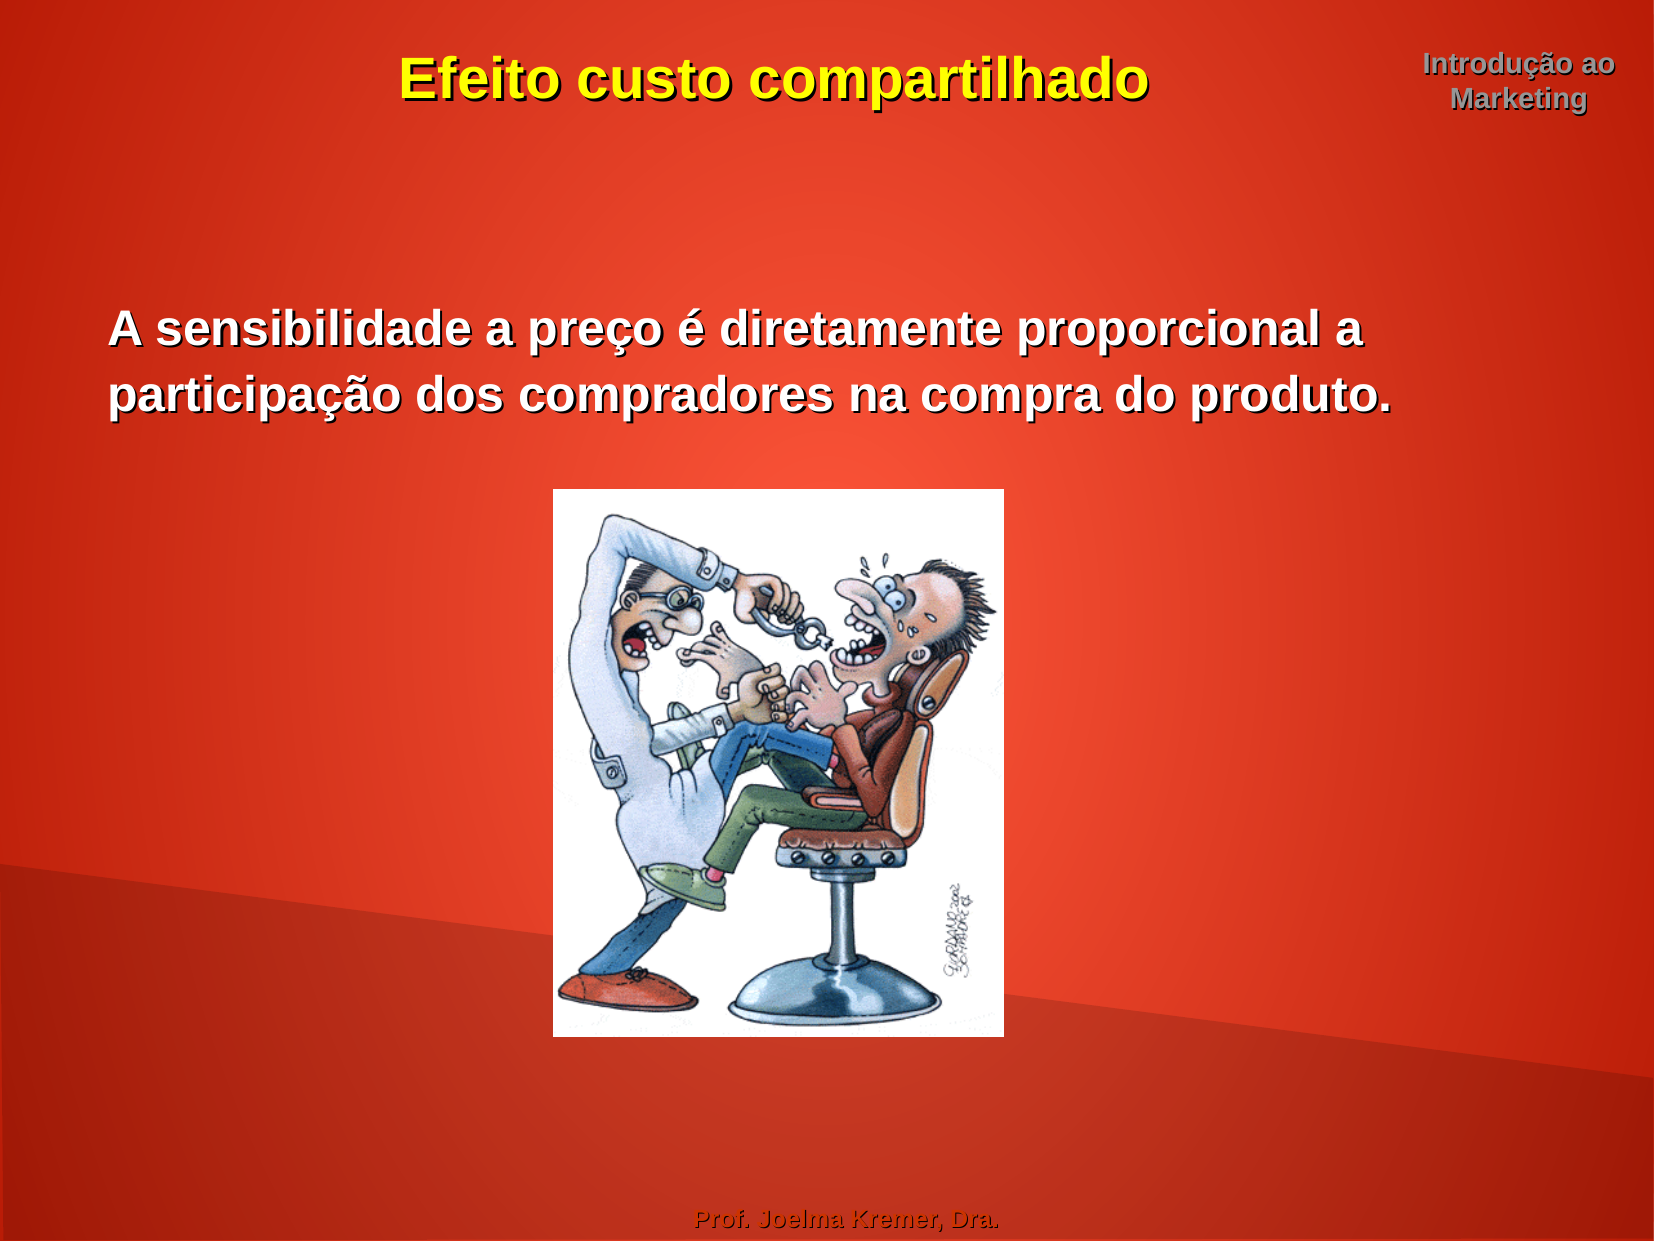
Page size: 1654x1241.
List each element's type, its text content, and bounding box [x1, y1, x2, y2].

text_box Prof. Joelma Kremer, Dra. [566, 1195, 1127, 1241]
text_box Efeito custo compartilhado [188, 33, 1361, 119]
title Introdução ao Marketing [1386, 21, 1652, 139]
picture [553, 489, 1004, 1037]
text_box A sensibilidade a preço é diretamente proporcional a participação dos compradores na compra do produto. [92, 281, 1409, 429]
